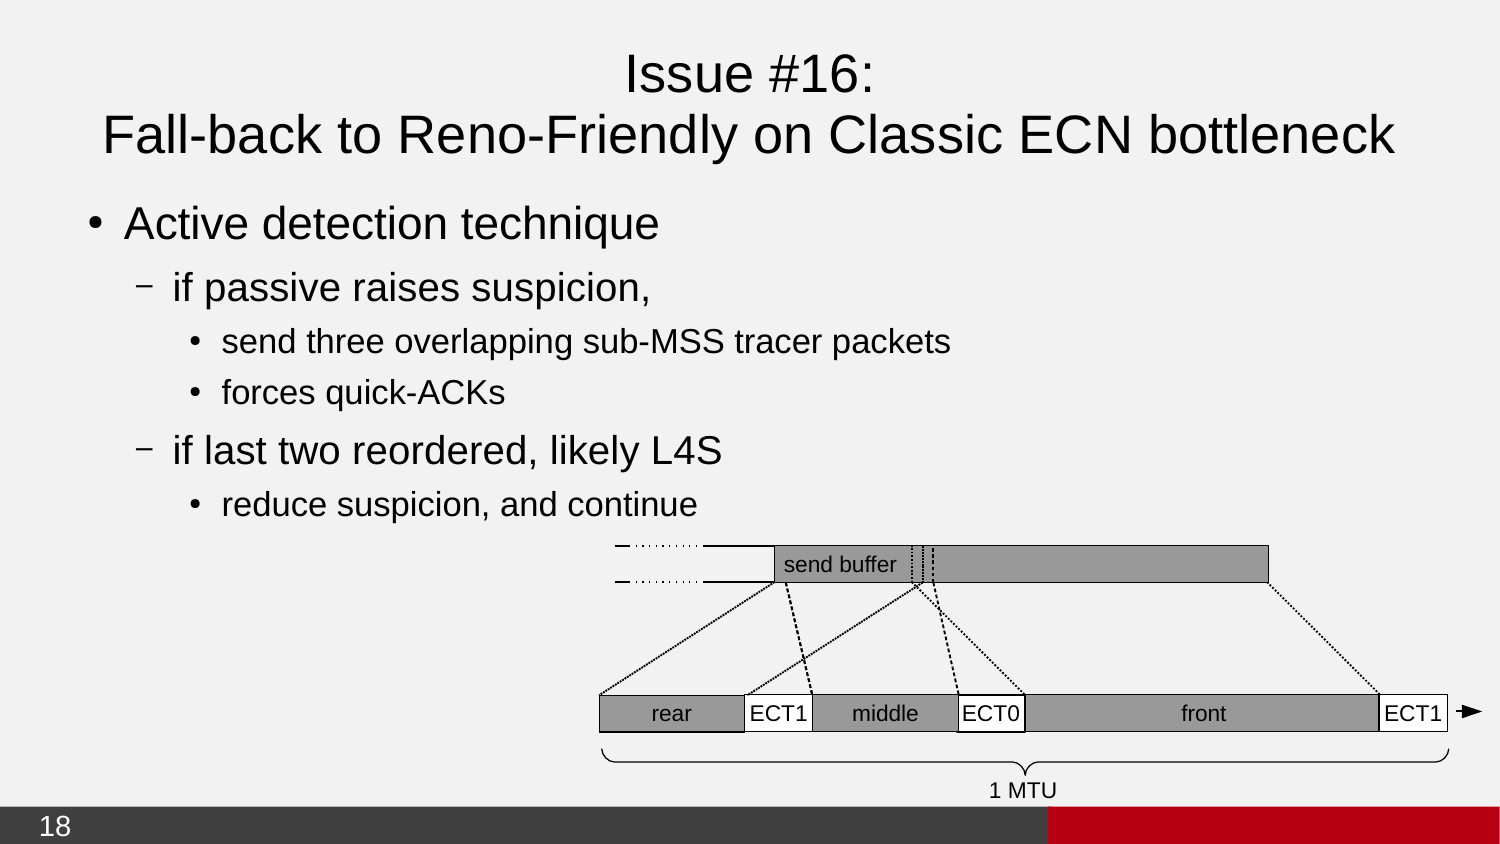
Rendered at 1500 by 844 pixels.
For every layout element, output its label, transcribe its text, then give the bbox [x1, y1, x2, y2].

title Issue #16: Fall-back to Reno-Friendly on Classic ECN bottleneck [75, 33, 1425, 175]
picture [598, 544, 1483, 808]
list Active detection technique if passive raises suspicion, send three overlapping sub-MSS tracer packets forces quick-ACKs if last two reordered, likely L4S reduce suspicion, and continue [75, 197, 1425, 526]
